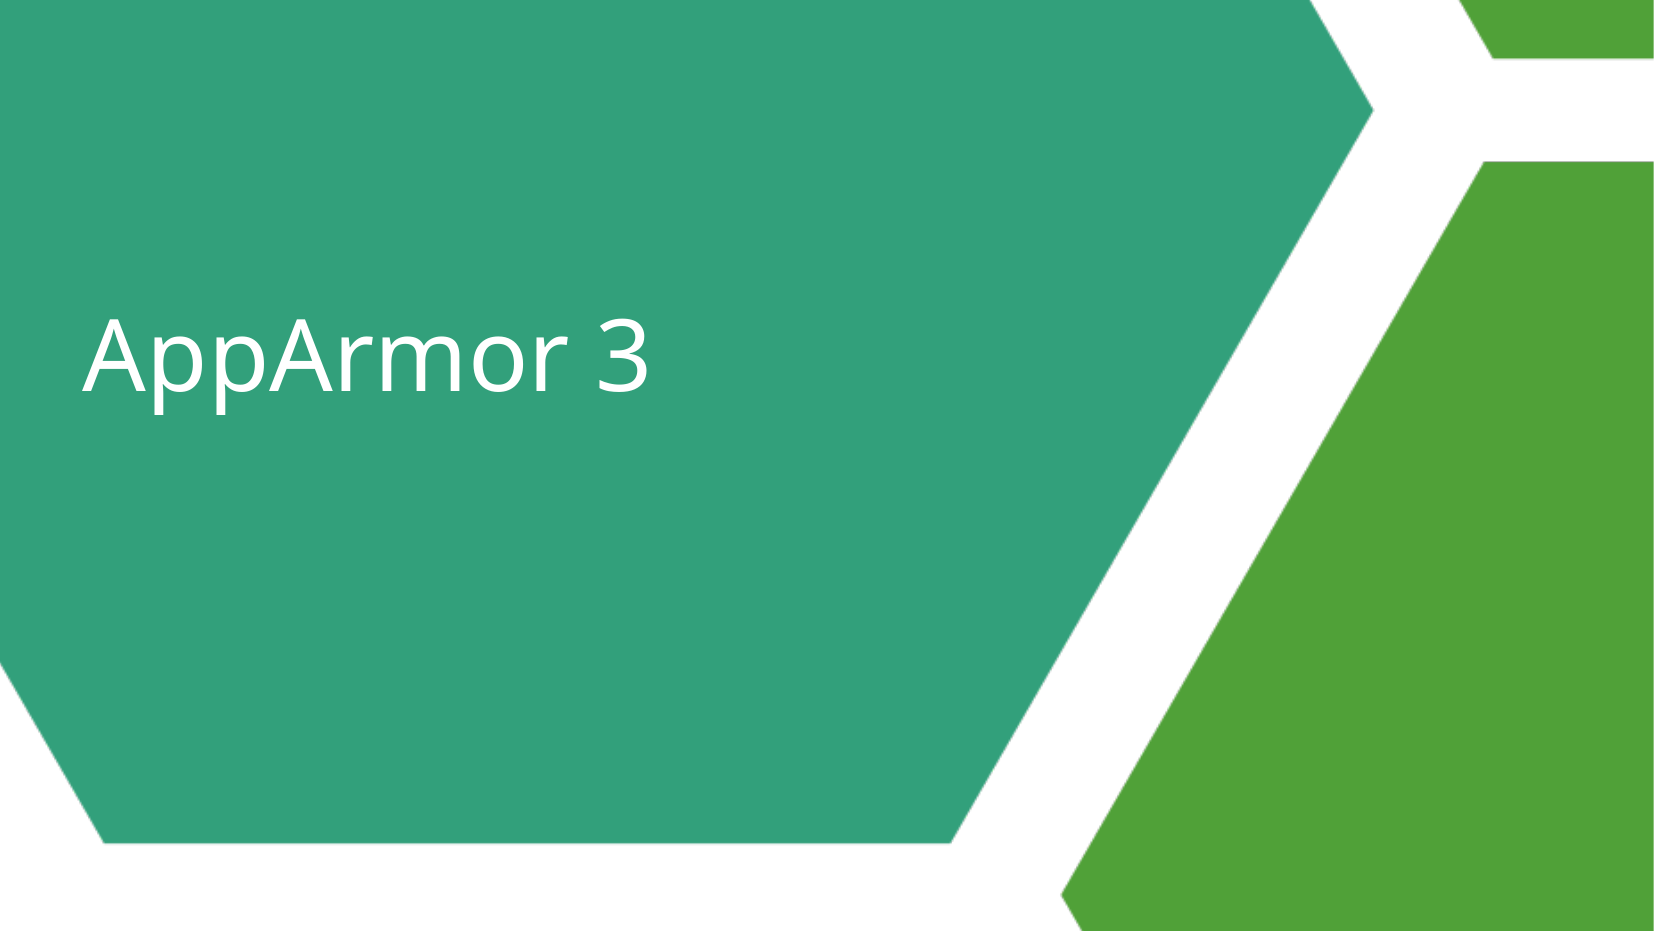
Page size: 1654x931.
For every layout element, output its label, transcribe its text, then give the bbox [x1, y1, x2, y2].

title AppArmor 3 [82, 219, 1218, 486]
picture [0, 0, 1654, 931]
